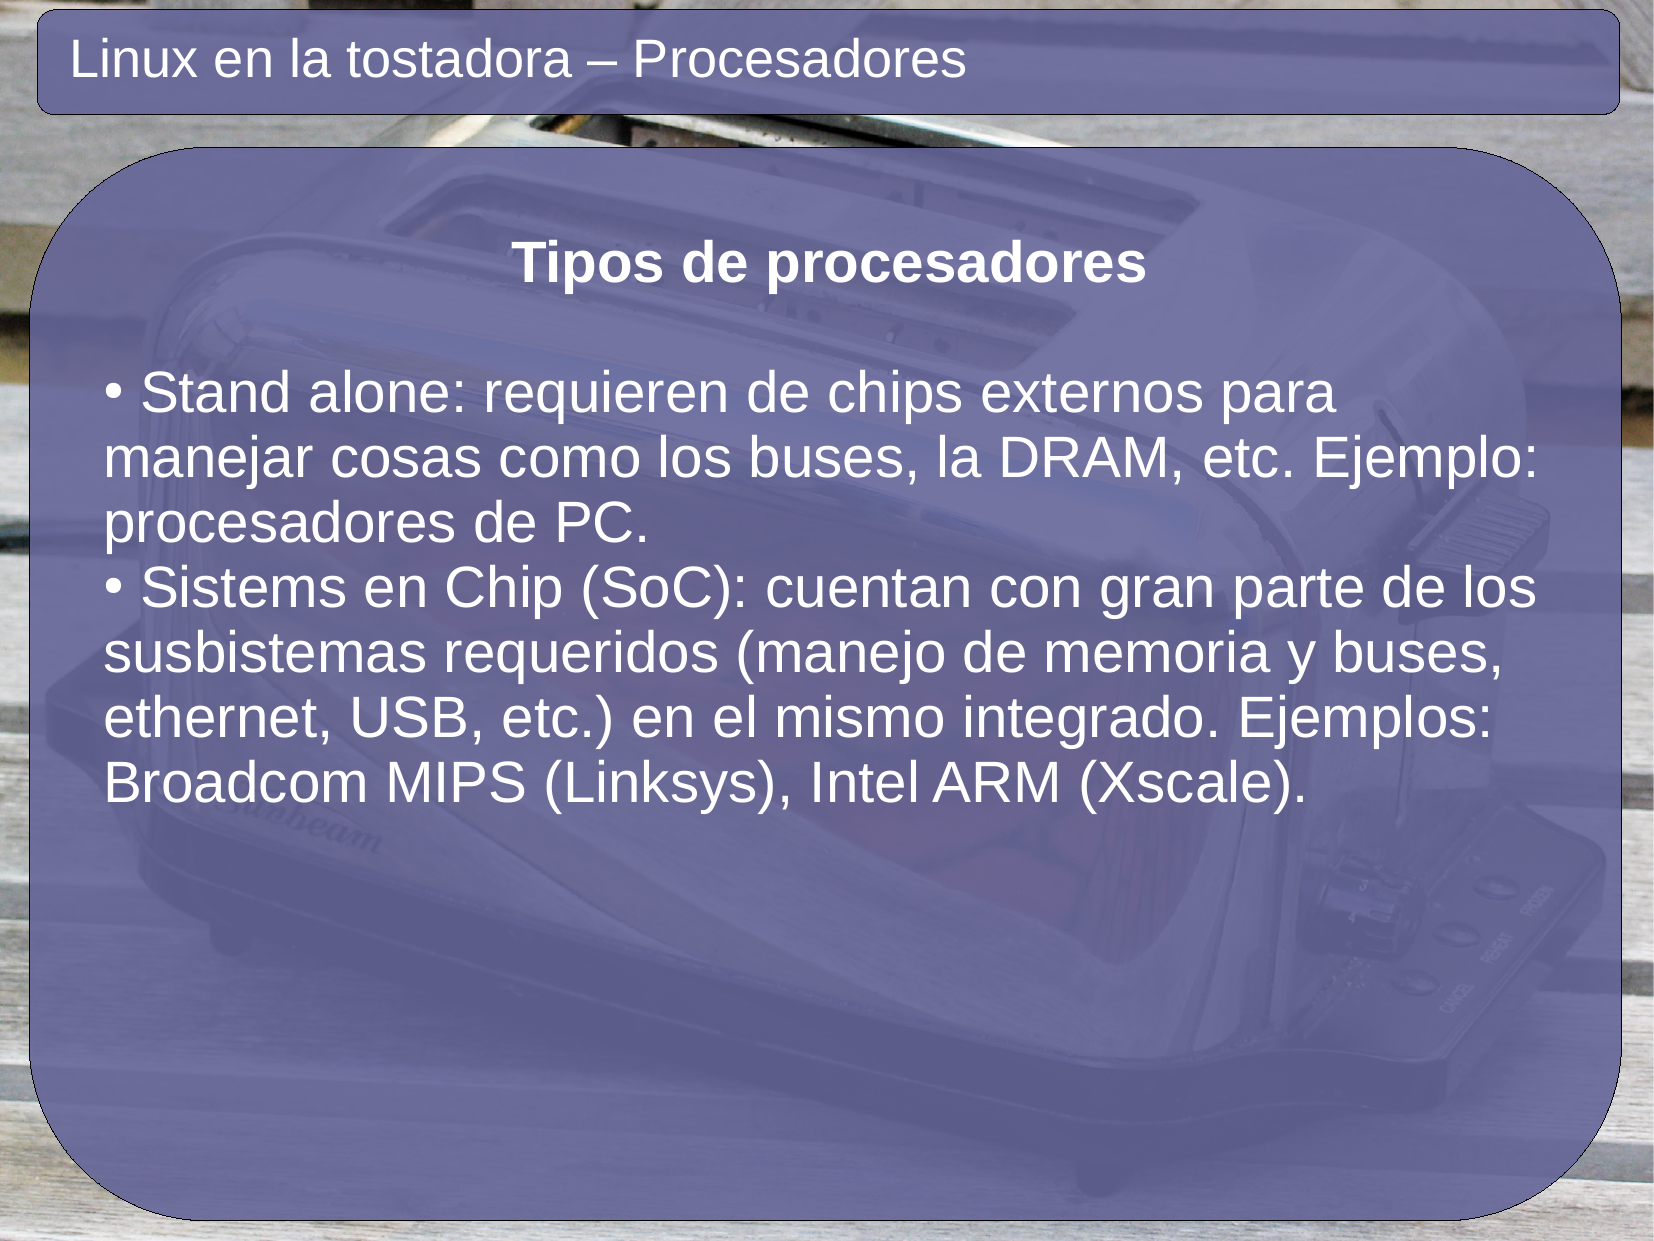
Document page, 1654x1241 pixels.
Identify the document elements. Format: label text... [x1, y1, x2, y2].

text_box Tipos de procesadores Stand alone: requieren de chips externos para manejar cosas como los buses, la DRAM, etc. Ejemplo: procesadores de PC. Sistems en Chip (SoC): cuentan con gran parte de los susbistemas requeridos (manejo de memoria y buses, ethernet, USB, etc.) en el mismo integrado. Ejemplos: Broadcom MIPS (Linksys), Intel ARM (Xscale). [88, 221, 1572, 822]
text_box [29, 147, 1622, 1221]
picture [0, 0, 1654, 1241]
text_box Linux en la tostadora – Procesadores [54, 20, 1572, 97]
text_box [37, 9, 1620, 115]
